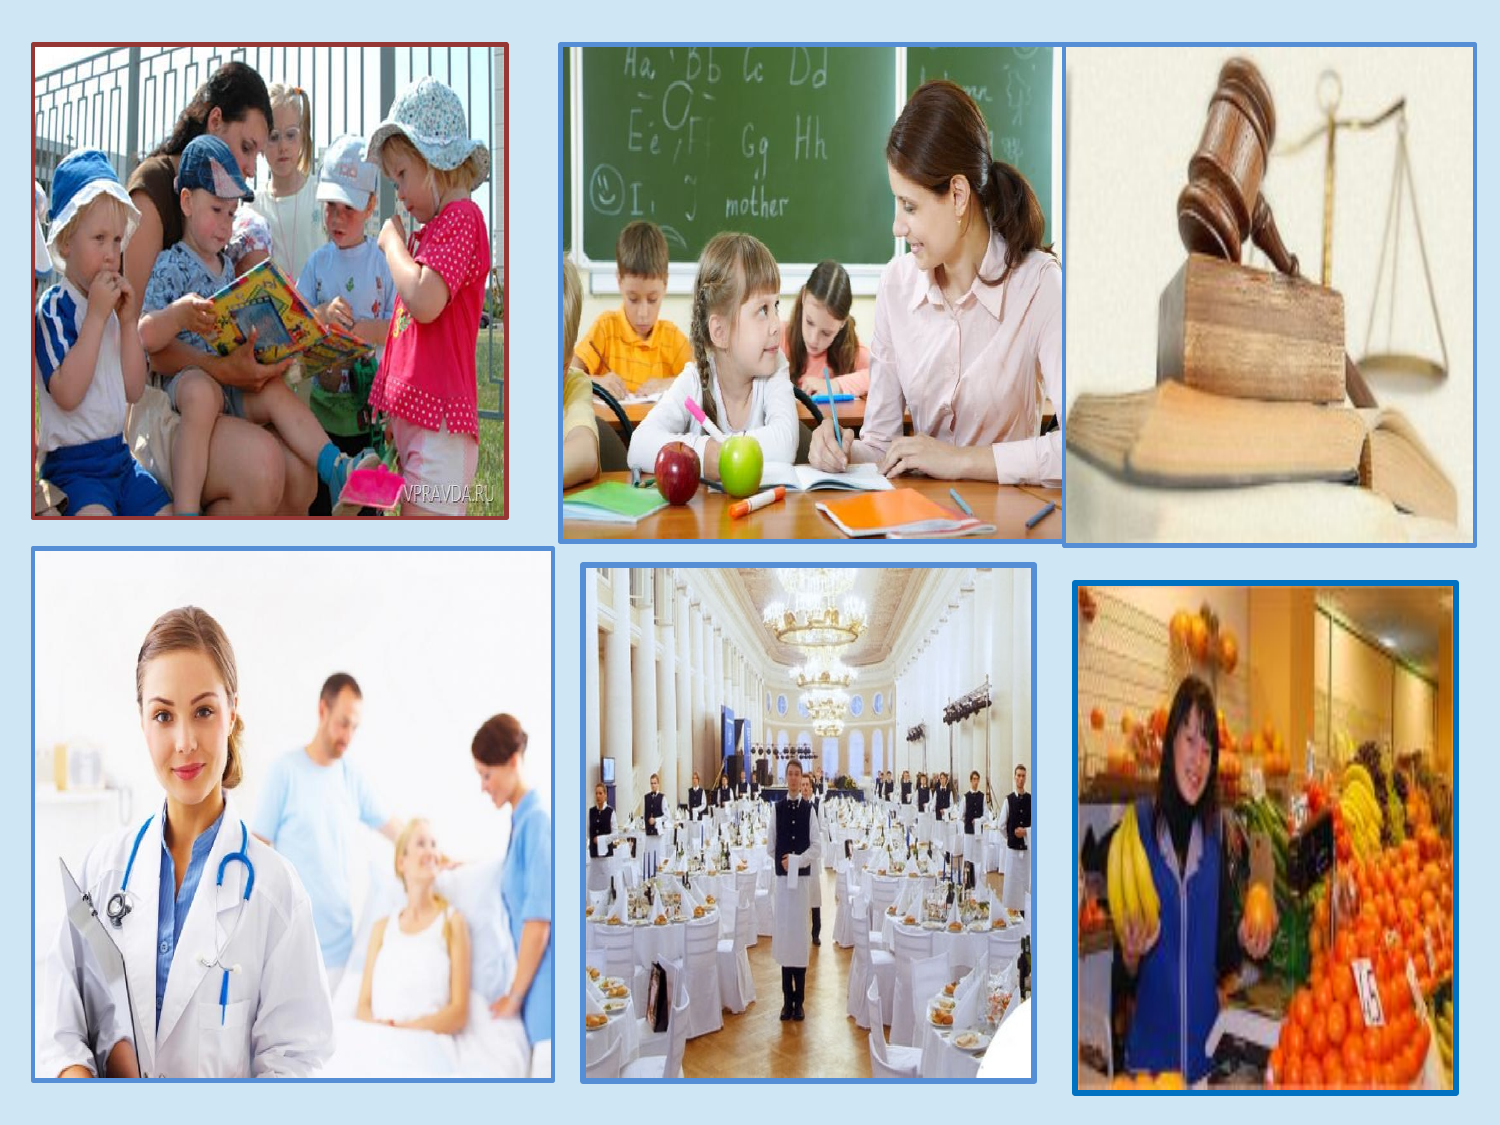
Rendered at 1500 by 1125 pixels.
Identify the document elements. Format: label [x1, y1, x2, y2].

picture [35, 550, 551, 1079]
picture [1066, 46, 1473, 543]
picture [35, 46, 504, 516]
picture [585, 568, 1032, 1079]
picture [562, 46, 1062, 539]
picture [1078, 585, 1454, 1090]
